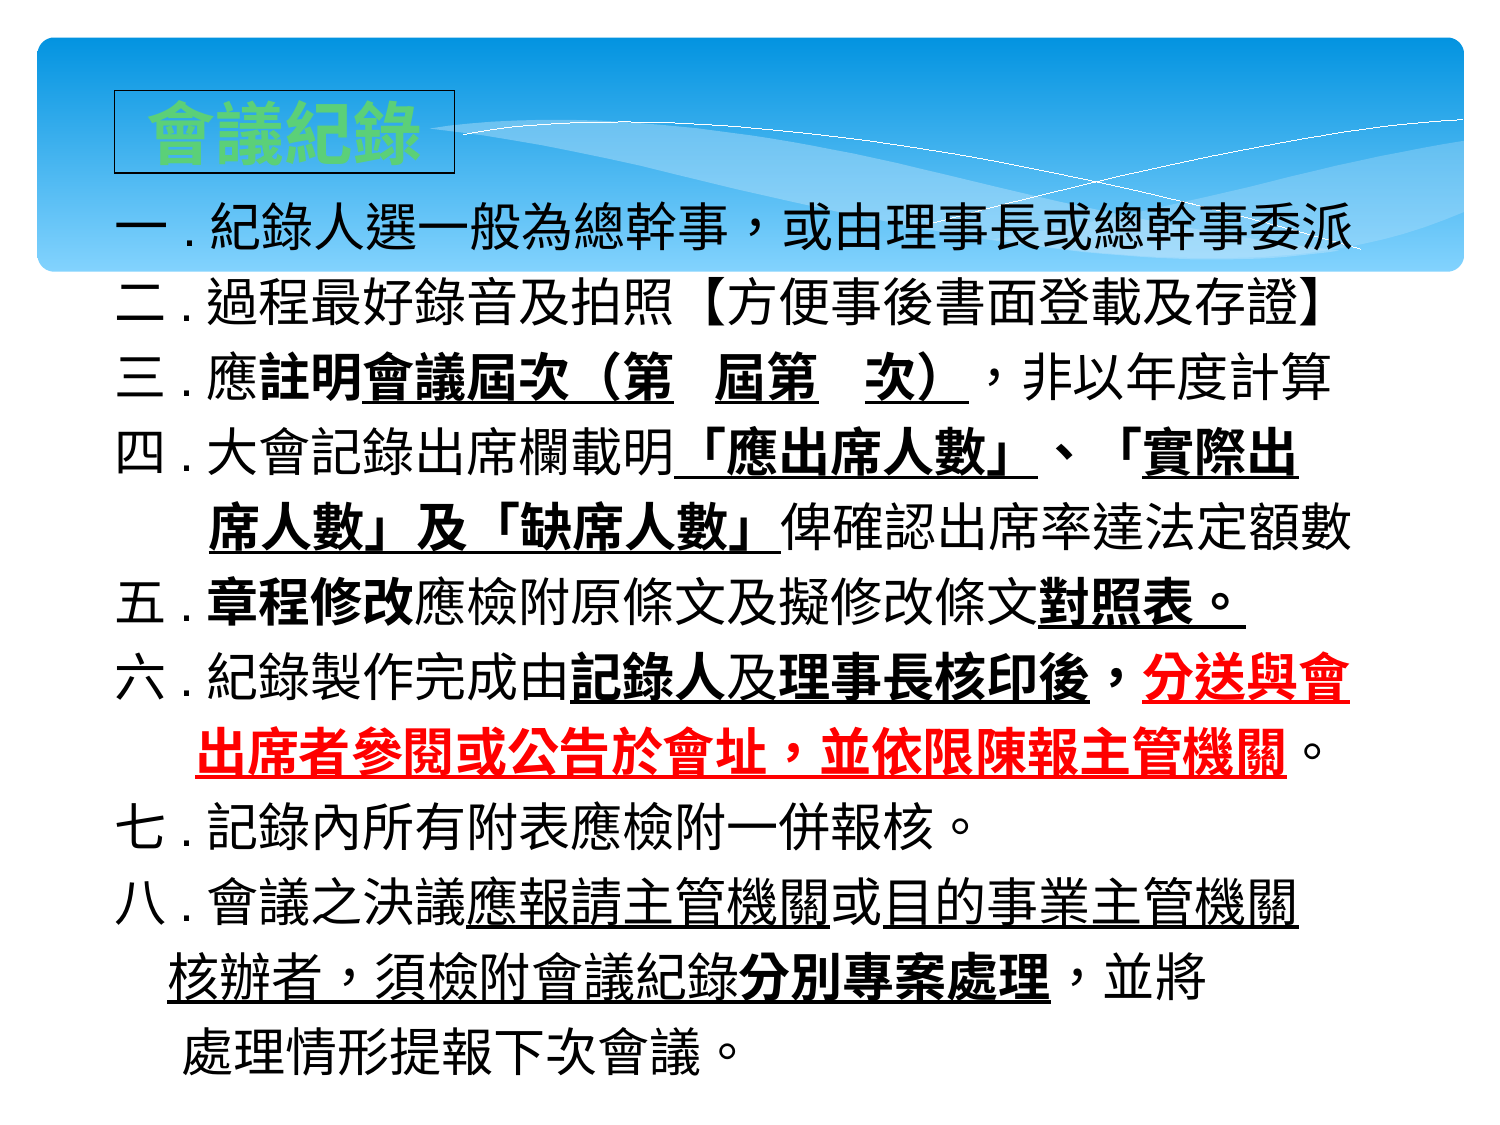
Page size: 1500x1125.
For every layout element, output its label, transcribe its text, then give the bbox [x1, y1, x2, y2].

text_box 會議紀錄 [114, 90, 455, 173]
text_box 一.紀錄人選一般為總幹事，或由理事長或總幹事委派 二.過程最好錄音及拍照【方便事後書面登載及存證】 三.應註明會議屆次（第 屆第 次），非以年度計算 四.大會記錄出席欄載明「應出席人數」、「實際出 席人數」及「缺席人數」俾確認出席率達法定額數 五.章程修改應檢附原條文及擬修改條文對照表。 六.紀錄製作完成由記錄人及理事長核印後，分送與會 出席者參閱或公告於會址，並依限陳報主管機關。 七.記錄內所有附表應檢附一併報核。 八.會議之決議應報請主管機關或目的事業主管機關 核辦者，須檢附會議紀錄分別專案處理，並將 處理情形提報下次會議。 [100, 184, 1434, 1090]
